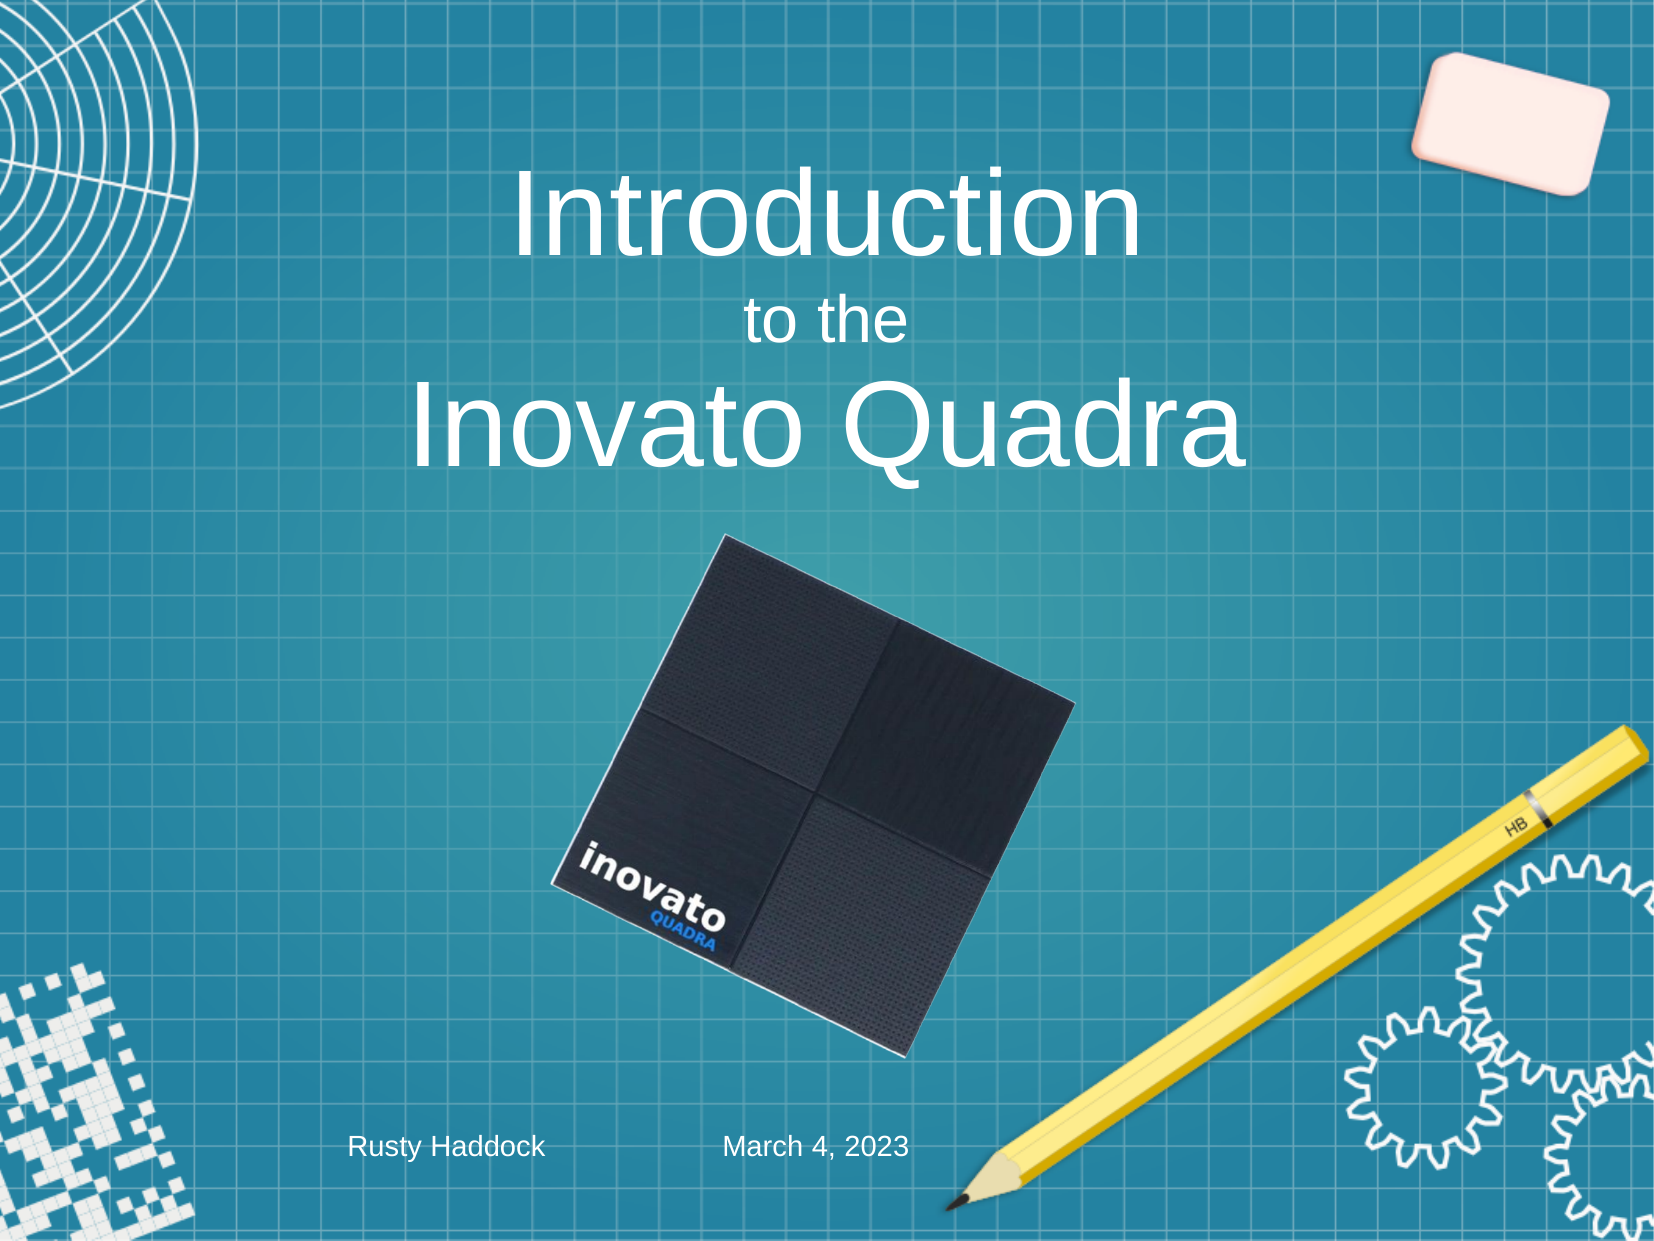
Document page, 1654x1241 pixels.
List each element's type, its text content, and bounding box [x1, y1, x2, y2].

picture [0, 0, 1654, 1241]
title Introduction to the Inovato Quadra [82, 145, 1571, 493]
subtitle Rusty Haddock March 4, 2023 [191, 1107, 1066, 1186]
